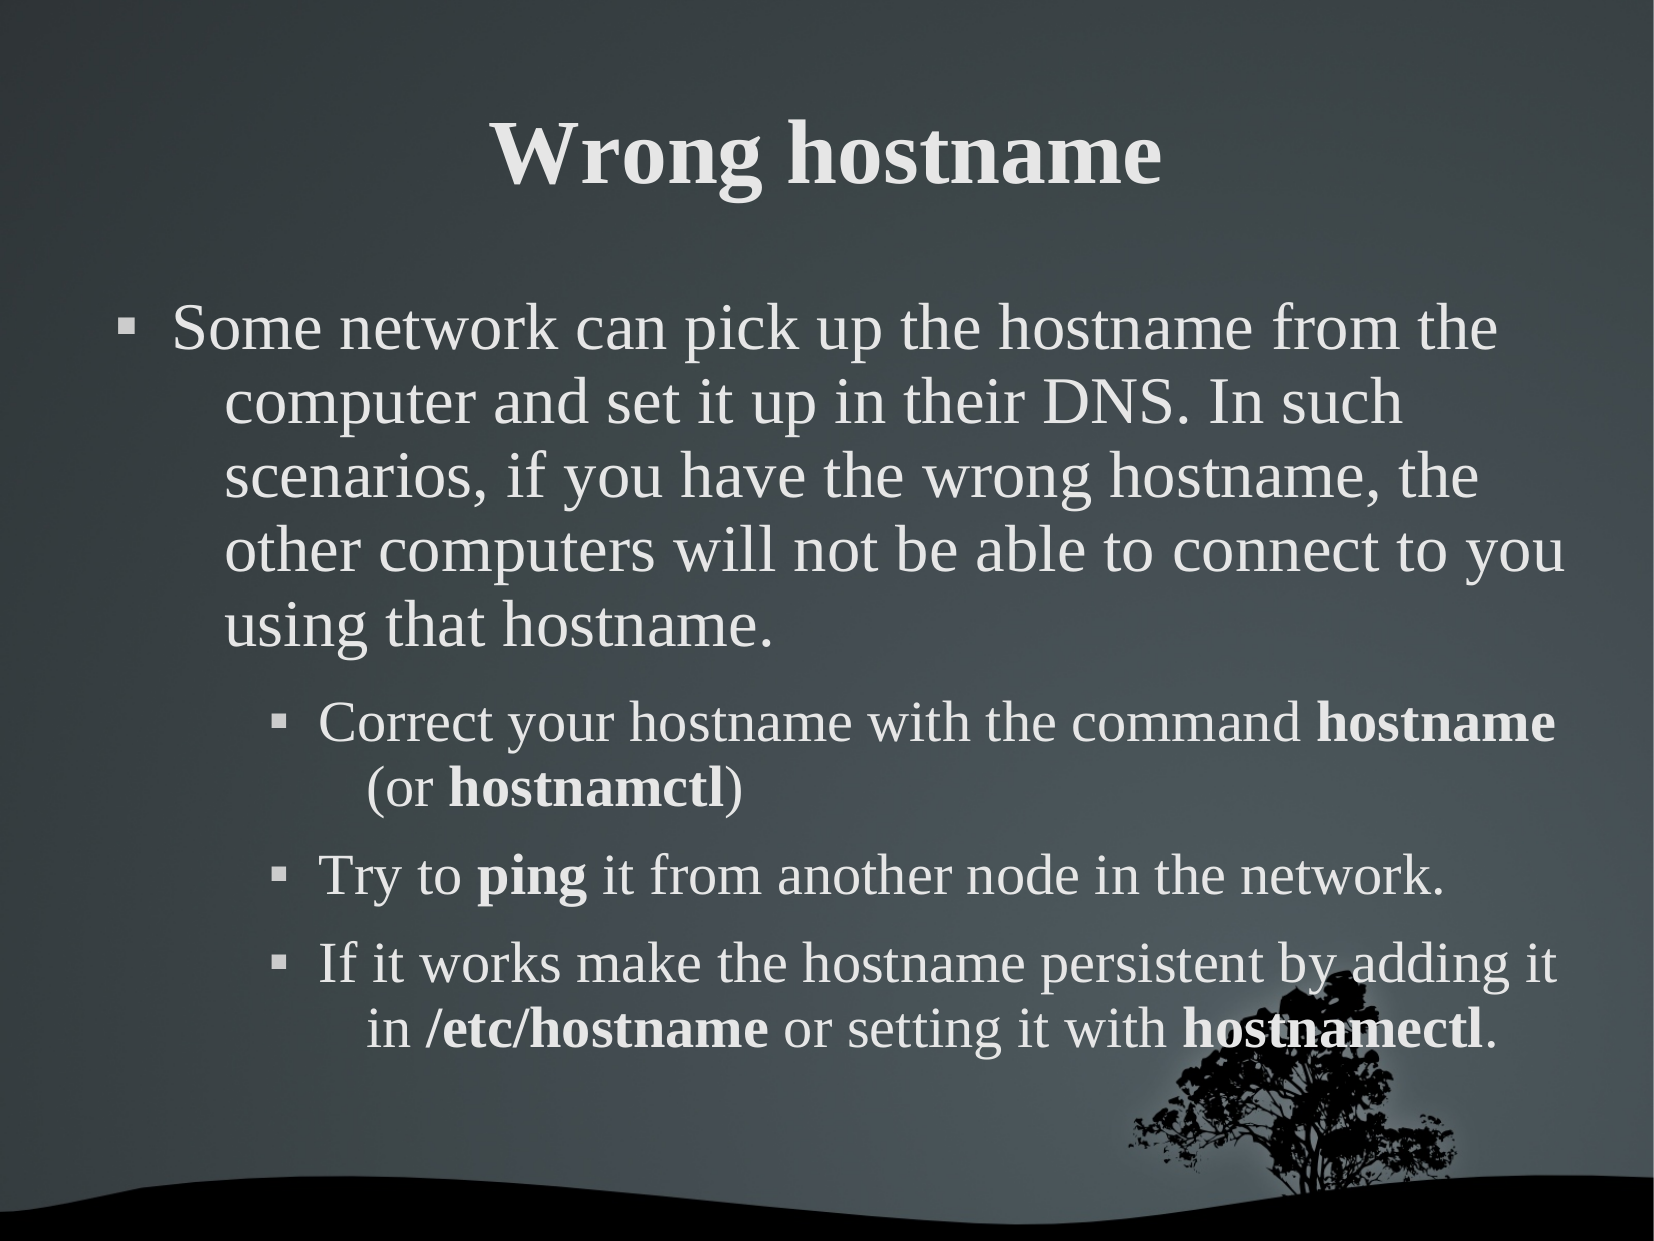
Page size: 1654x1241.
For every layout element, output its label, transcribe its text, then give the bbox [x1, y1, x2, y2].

picture [0, 0, 1654, 1241]
list Some network can pick up the hostname from the computer and set it up in their DNS. In such scenarios, if you have the wrong hostname, the other computers will not be able to connect to you using that hostname. Correct your hostname with the command hostname (or hostnamctl) Try to ping it from another node in the network. If it works make the hostname persistent by adding it in /etc/hostname or setting it with hostnamectl. [82, 290, 1571, 1109]
title Wrong hostname [82, 49, 1571, 257]
